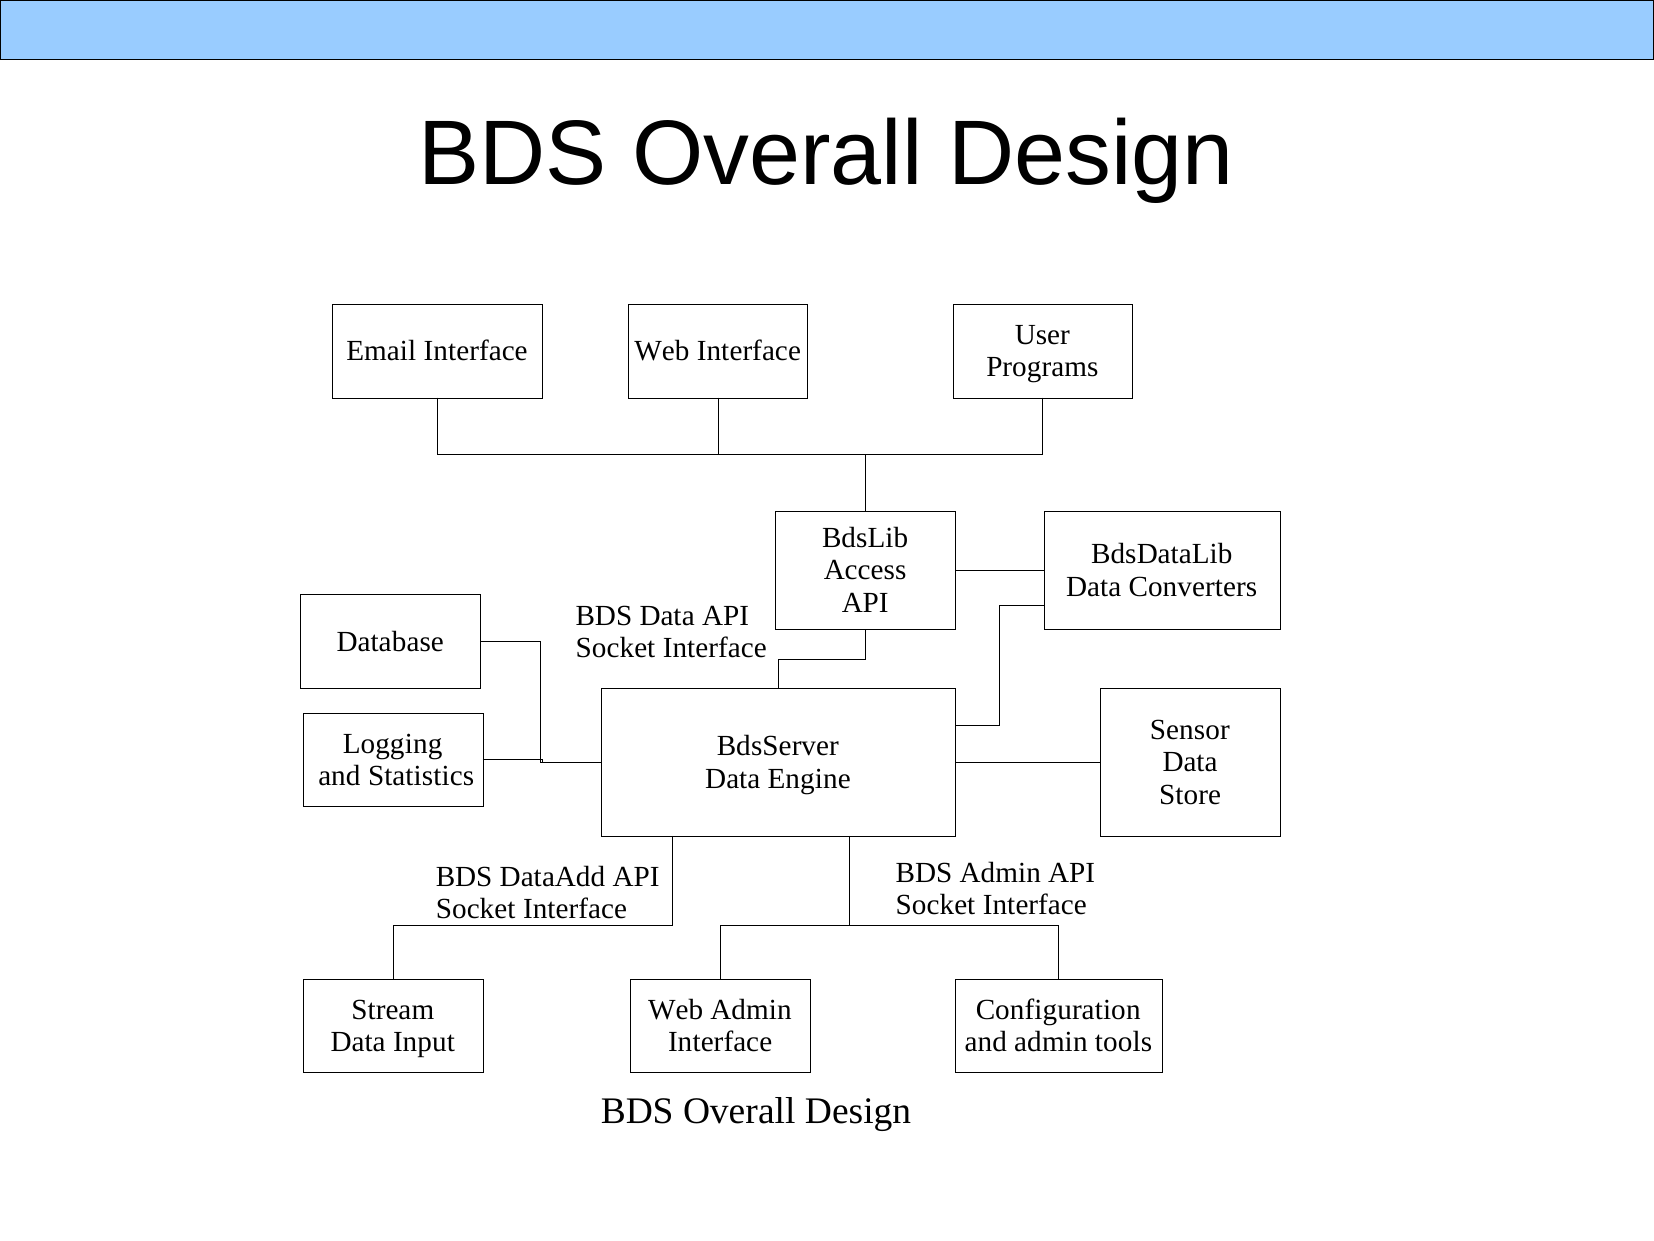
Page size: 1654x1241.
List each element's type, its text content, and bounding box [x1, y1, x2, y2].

title BDS Overall Design [82, 49, 1571, 257]
chart [281, 286, 1329, 1152]
